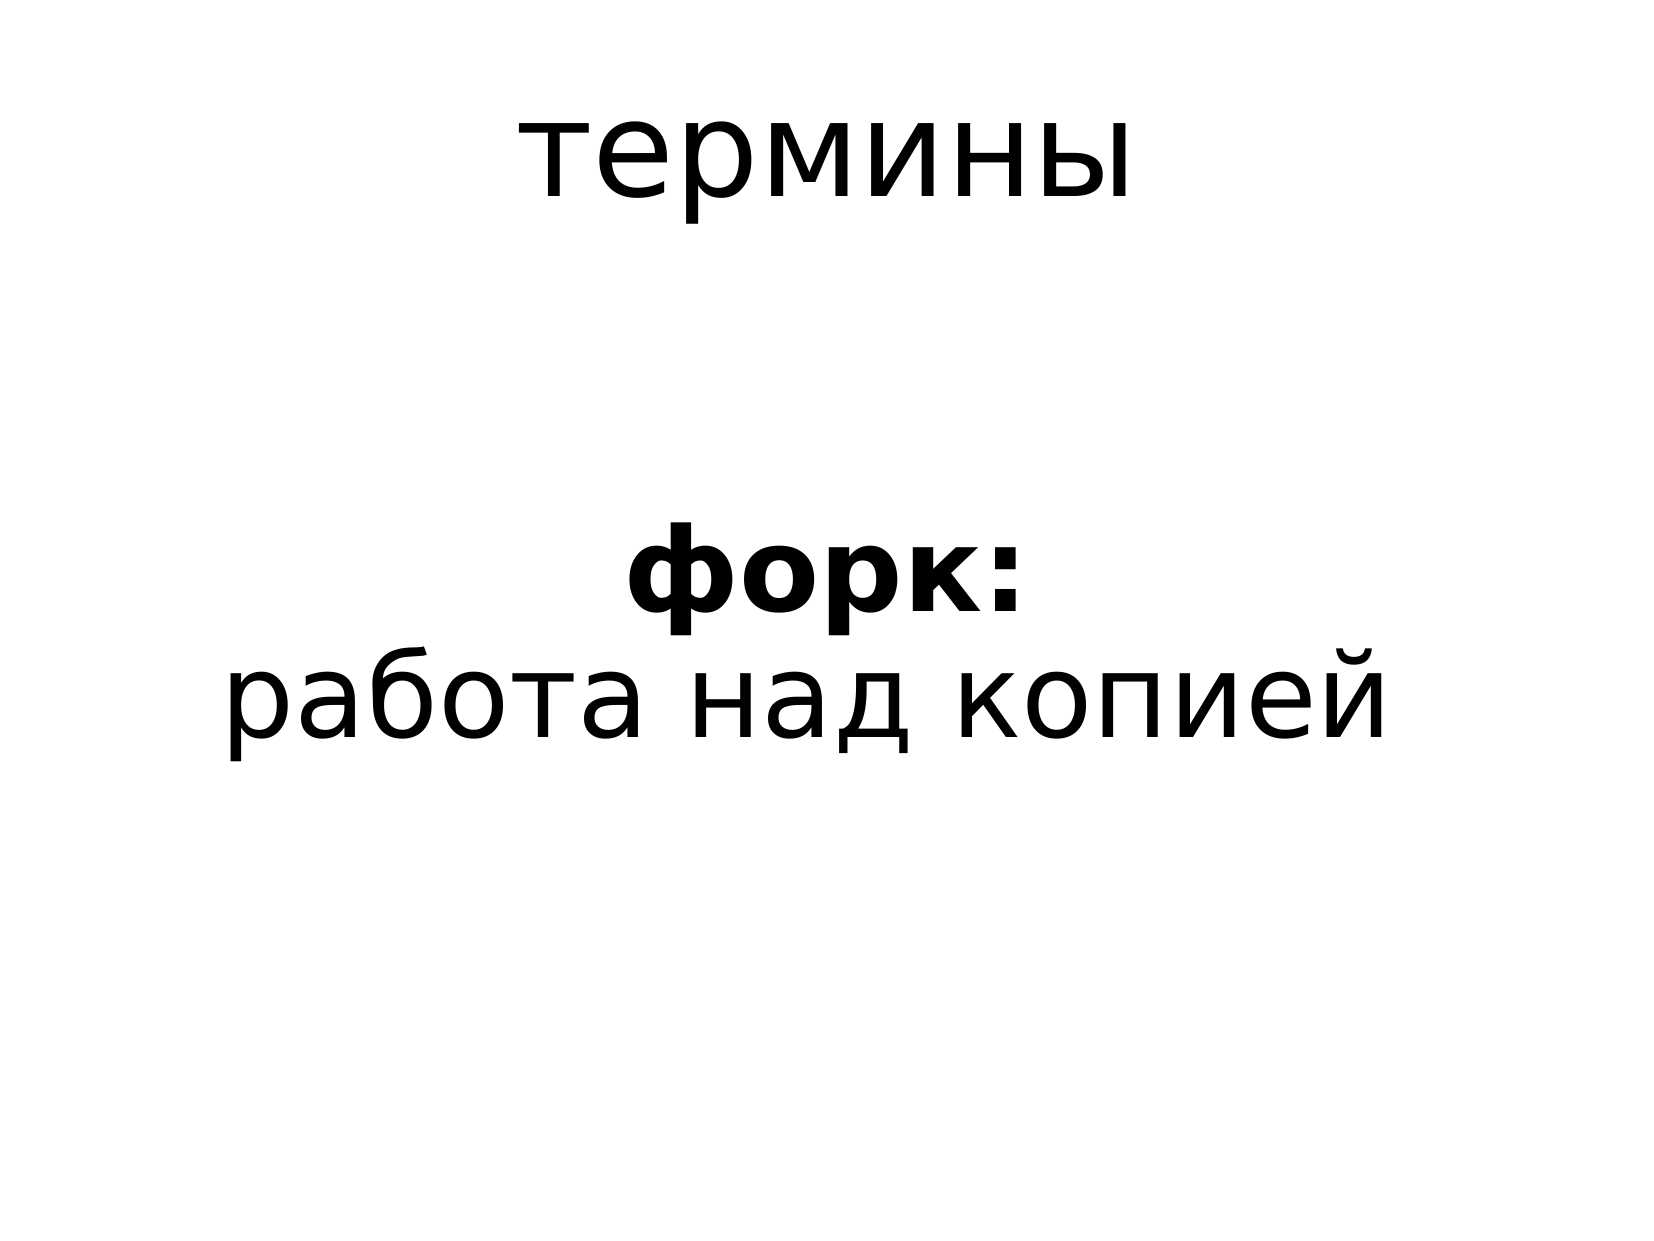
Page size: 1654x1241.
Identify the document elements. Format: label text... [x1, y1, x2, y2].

title термины [82, 49, 1571, 257]
subtitle форк: работа над копией: р [82, 290, 1571, 1109]
